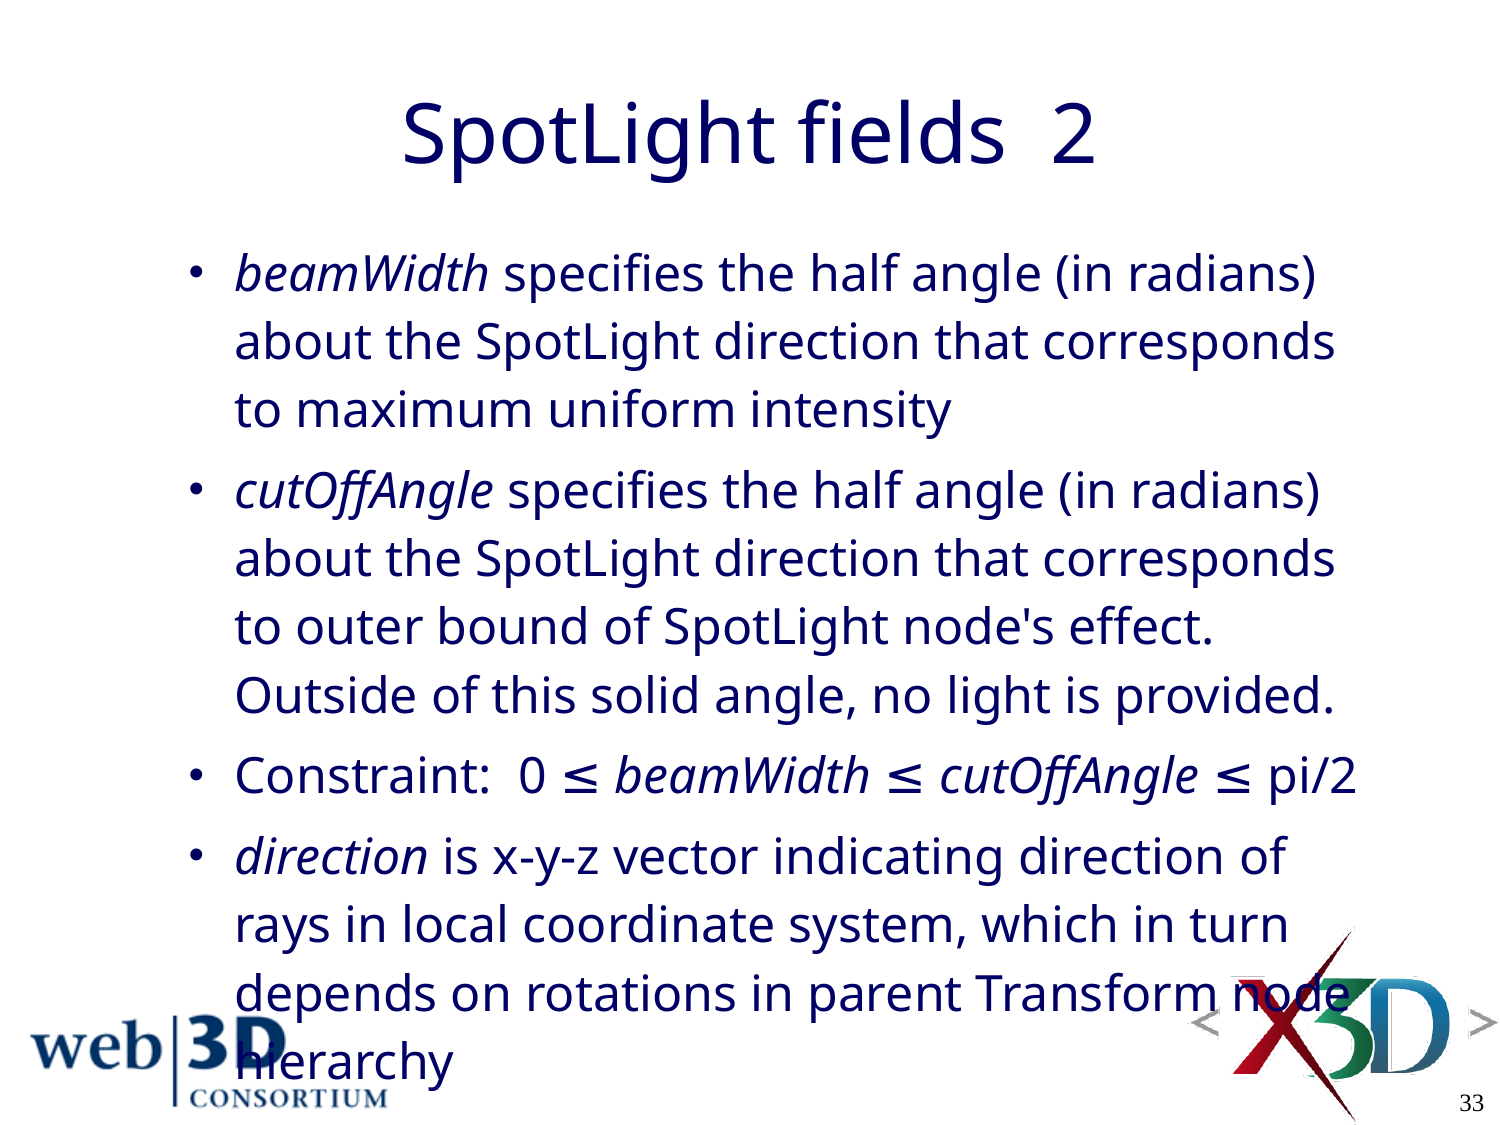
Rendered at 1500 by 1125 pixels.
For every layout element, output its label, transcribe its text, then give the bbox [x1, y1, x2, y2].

picture [1187, 926, 1500, 1125]
picture [12, 998, 413, 1118]
title SpotLight fields 2 [112, 44, 1388, 218]
list beamWidth specifies the half angle (in radians) about the SpotLight direction that corresponds to maximum uniform intensity cutOffAngle specifies the half angle (in radians) about the SpotLight direction that corresponds to outer bound of SpotLight node's effect. Outside of this solid angle, no light is provided. Constraint: 0 ≤ beamWidth ≤ cutOffAngle ≤ pi/2 direction is x-y-z vector indicating direction of rays in local coordinate system, which in turn depends on rotations in parent Transform node hierarchy [112, 237, 1388, 1011]
